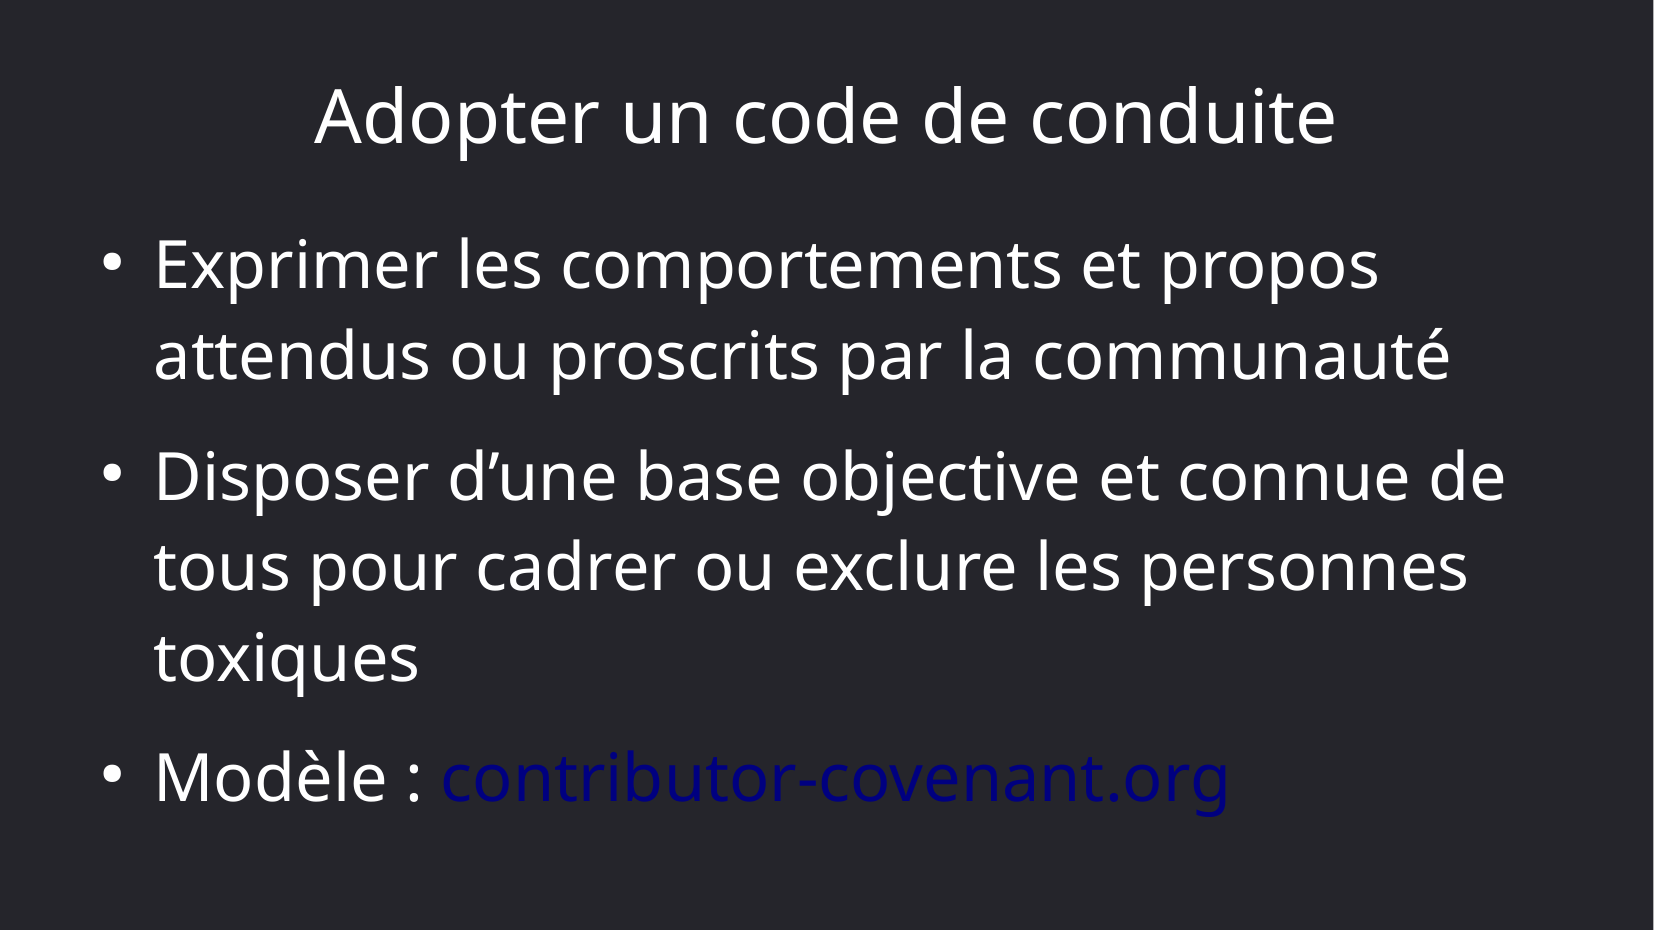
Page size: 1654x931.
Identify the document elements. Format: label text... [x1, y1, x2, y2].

title Adopter un code de conduite [82, 37, 1571, 193]
list Exprimer les comportements et propos attendus ou proscrits par la communauté Disposer d’une base objective et connue de tous pour cadrer ou exclure les personnes toxiques Modèle : contributor-covenant.org [82, 217, 1571, 857]
